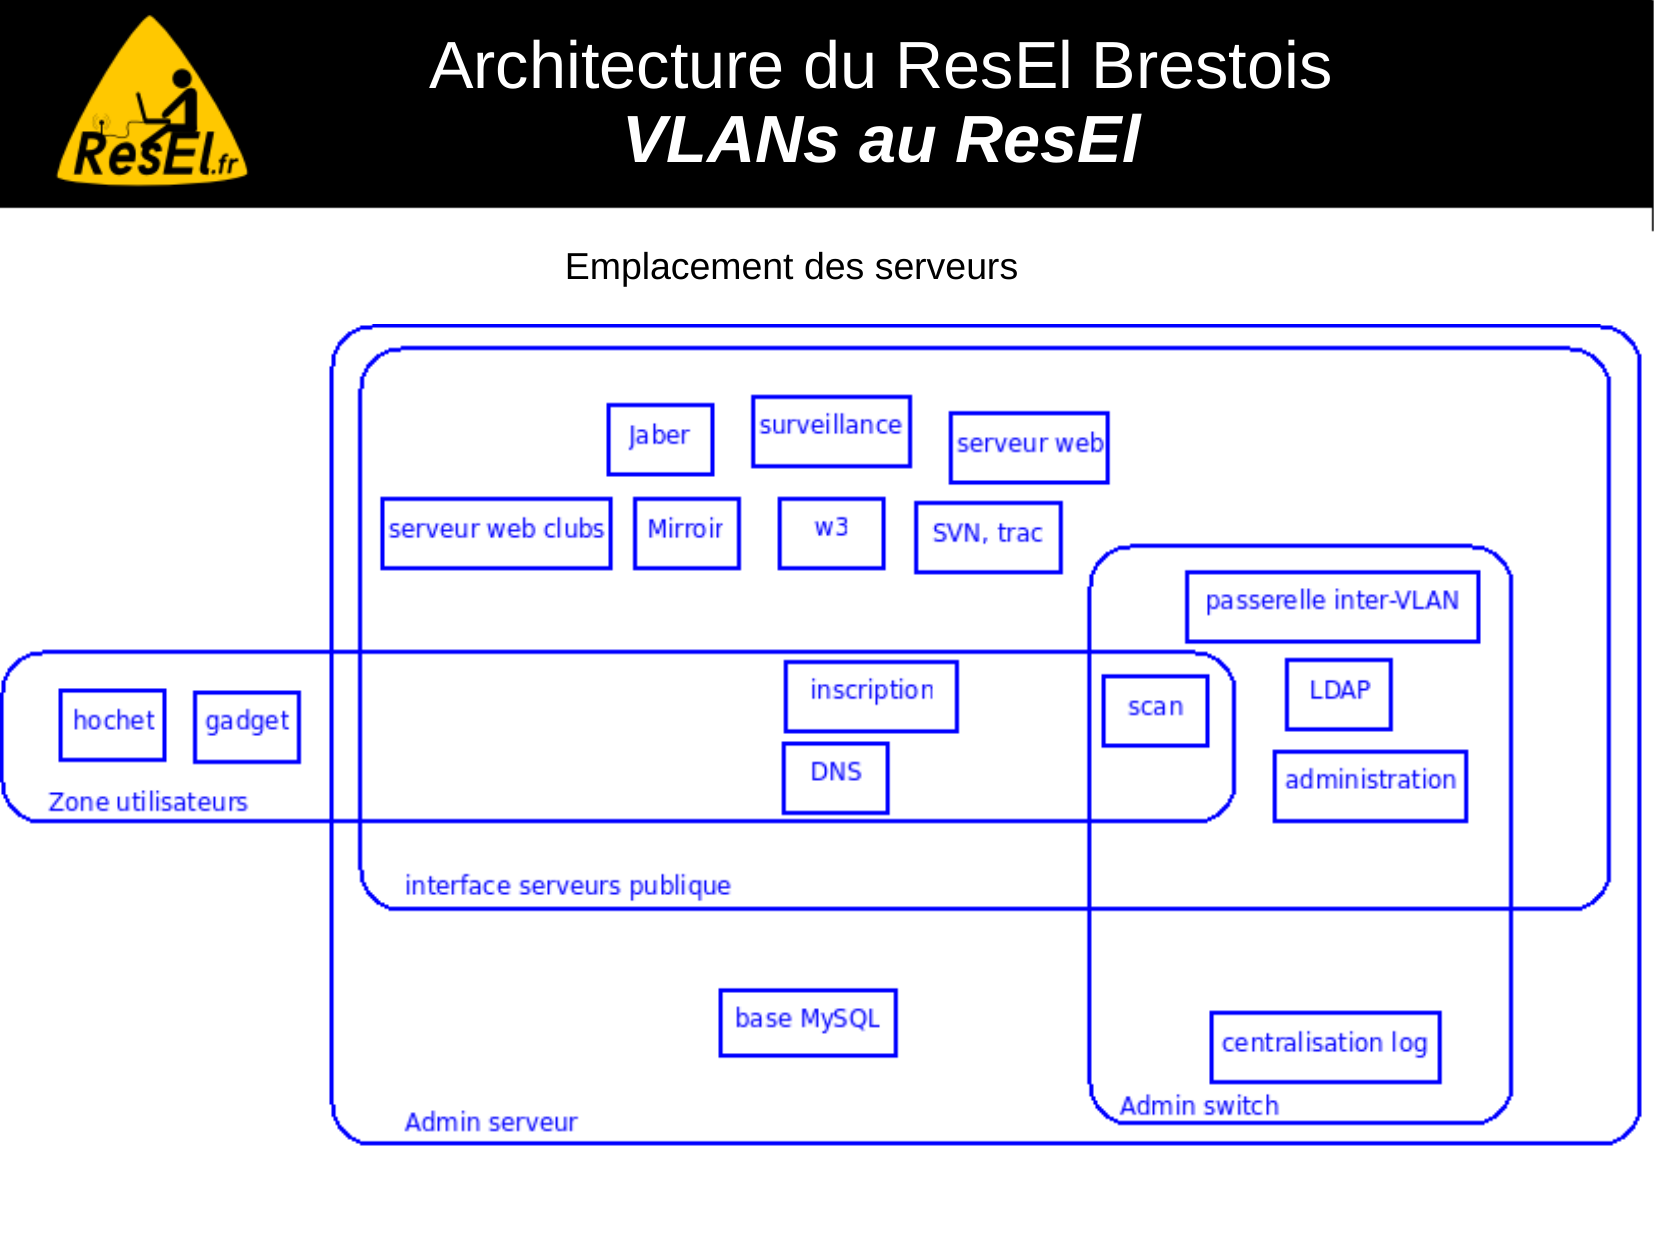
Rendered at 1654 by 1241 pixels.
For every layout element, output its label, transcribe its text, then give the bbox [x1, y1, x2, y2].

text_box Architecture du ResEl Brestois VLANs au ResEl [413, 27, 1350, 178]
picture [0, 0, 1654, 1241]
text_box Emplacement des serveurs [550, 238, 1034, 296]
